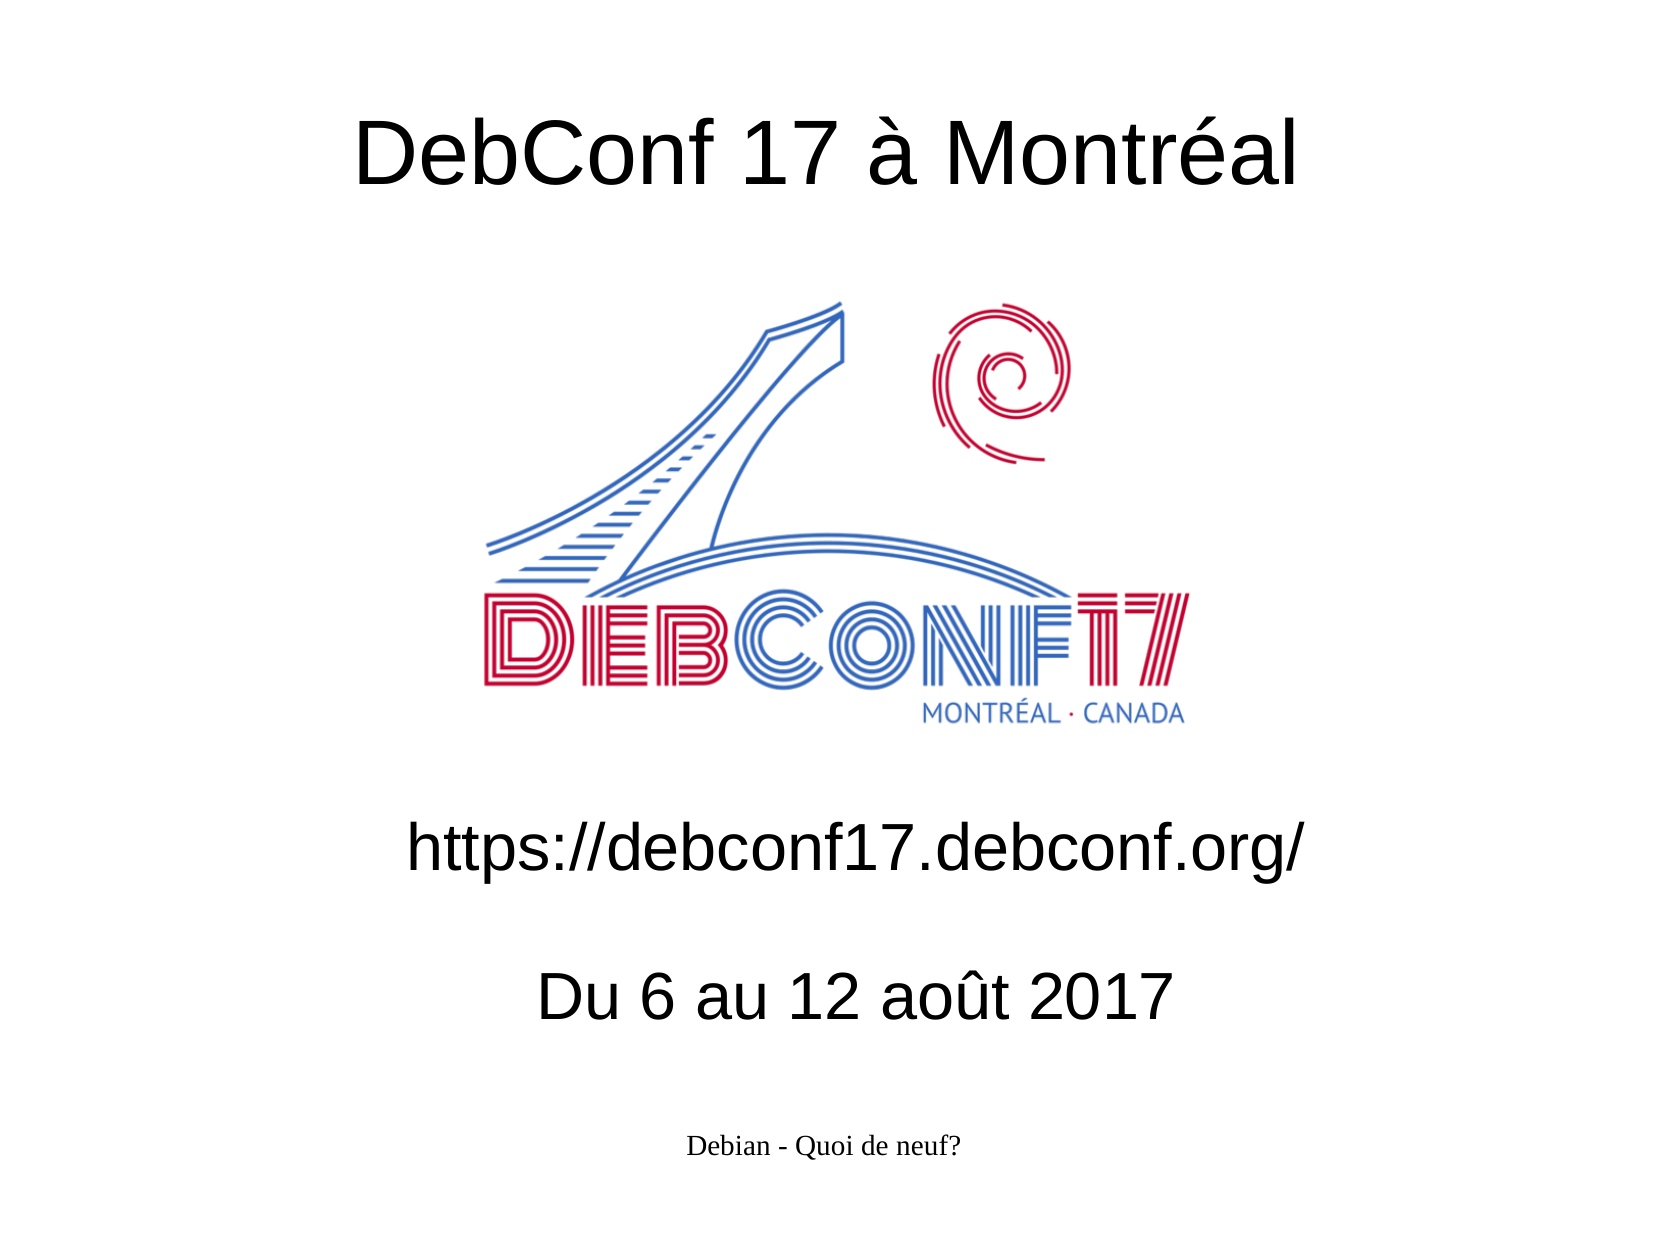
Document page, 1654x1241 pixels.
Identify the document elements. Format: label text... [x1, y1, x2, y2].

picture [419, 224, 1235, 801]
list https://debconf17.debconf.org/ Du 6 au 12 août 2017 [330, 809, 1312, 1087]
title DebConf 17 à Montréal [82, 49, 1571, 257]
